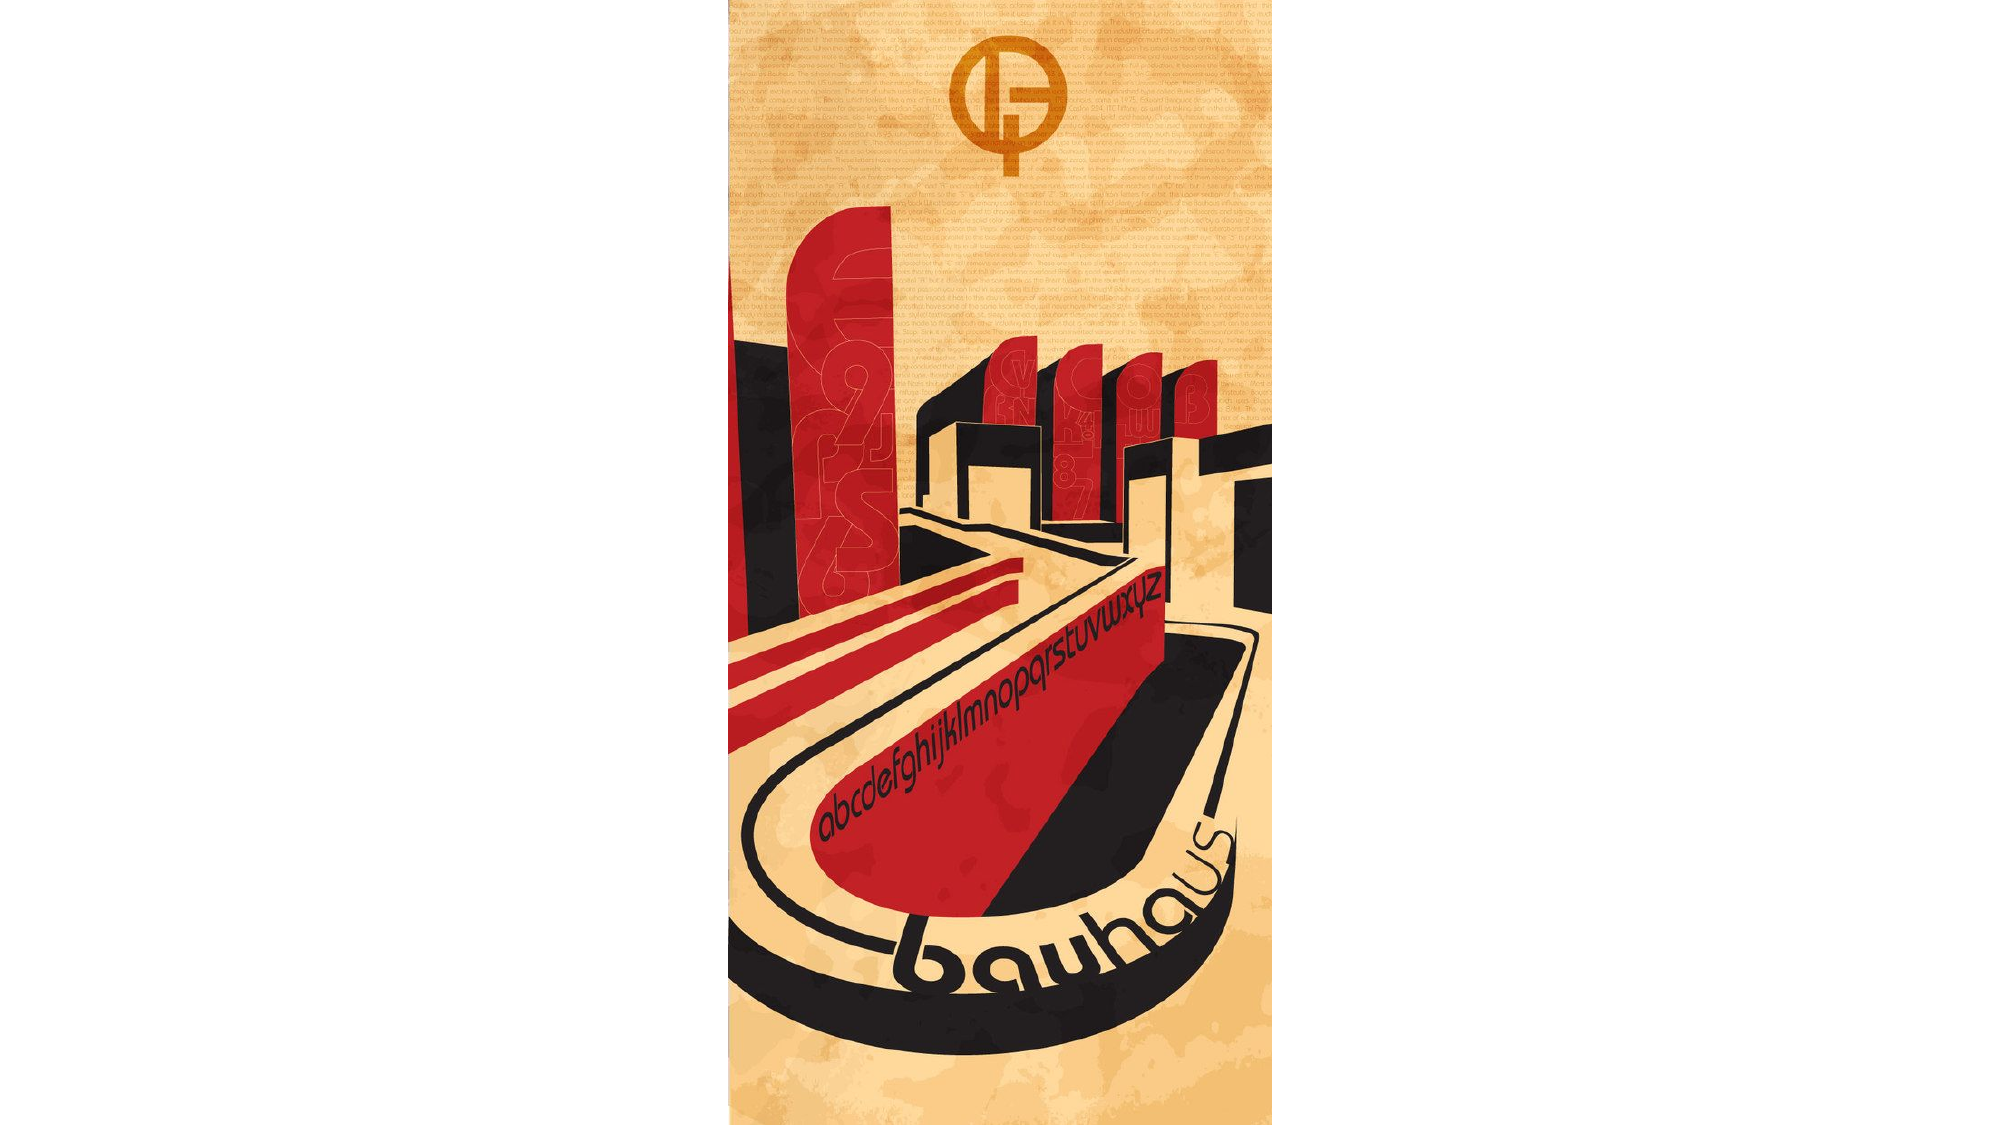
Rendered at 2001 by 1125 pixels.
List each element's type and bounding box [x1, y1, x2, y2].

picture [728, 0, 1272, 1125]
